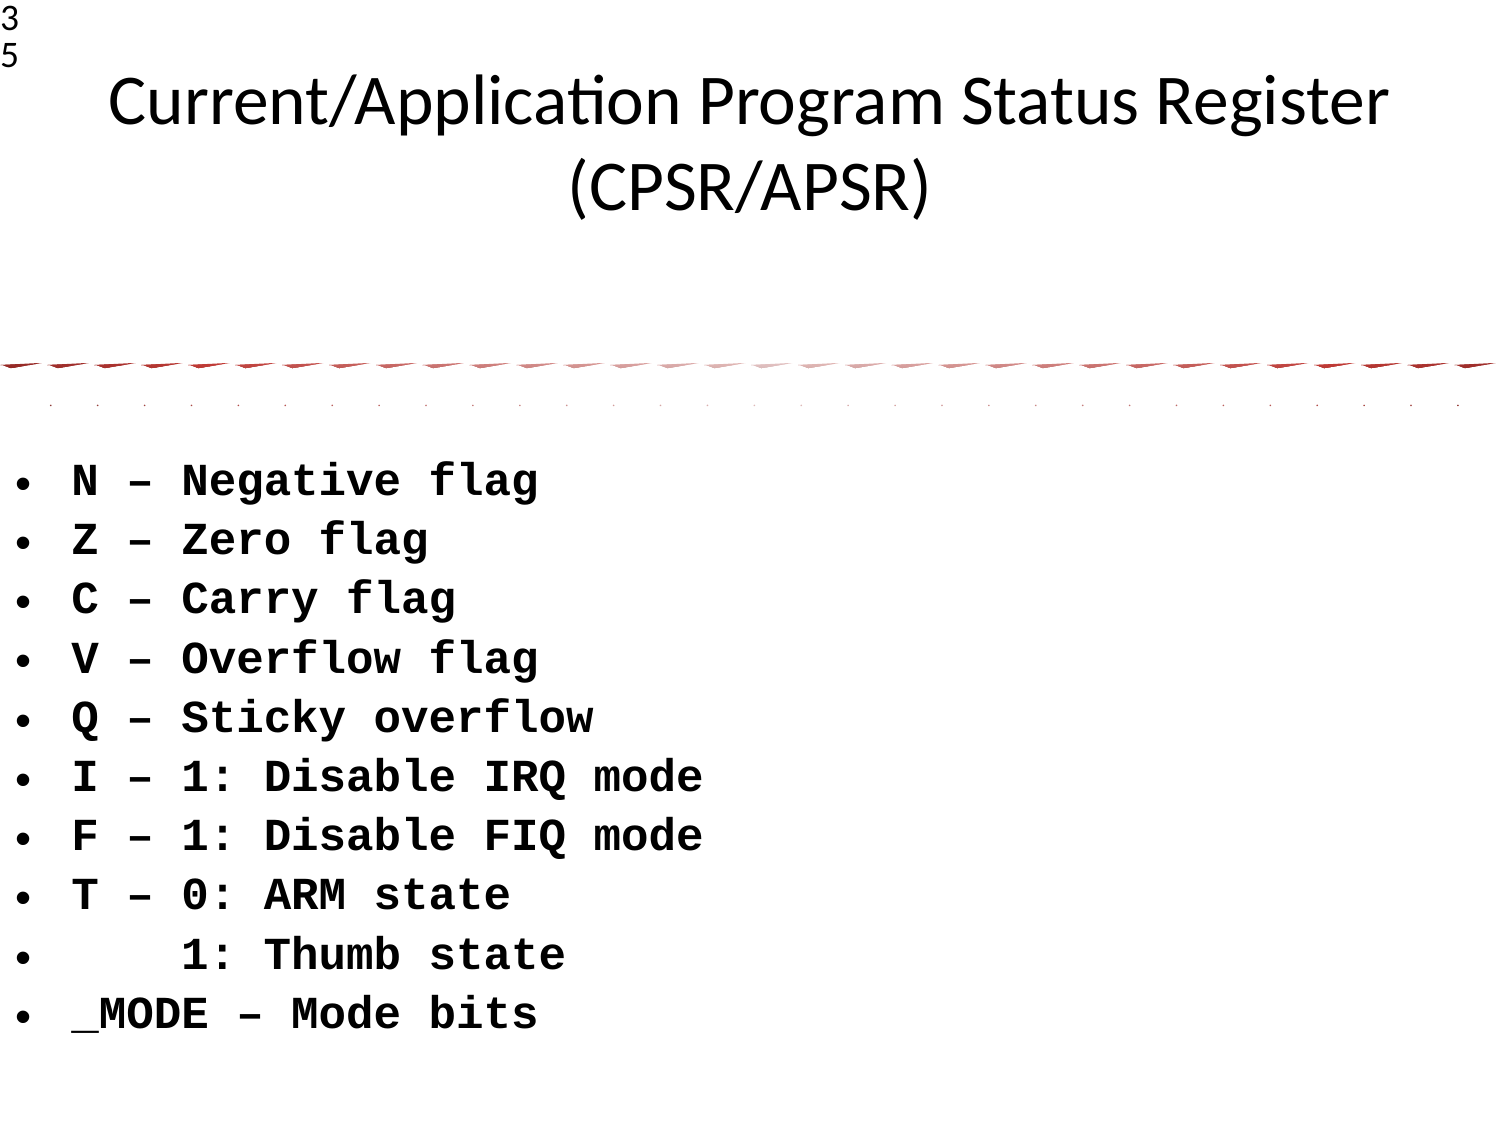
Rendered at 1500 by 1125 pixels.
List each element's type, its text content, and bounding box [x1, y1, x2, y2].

text_box A [1088, 362, 1122, 418]
text_box 13 [844, 362, 888, 369]
text_box 16 [703, 362, 747, 369]
text_box V [150, 362, 184, 418]
text_box 24 [328, 362, 372, 369]
text_box E [1463, 362, 1498, 418]
text_box 19 [563, 362, 607, 369]
text_box 25 [281, 362, 325, 369]
text_box 21 [469, 362, 513, 369]
text_box _ [1275, 362, 1310, 418]
text_box N – Negative flag Z – Zero flag C – Carry flag V – Overflow flag Q – Sticky overflow I – 1: Disable IRQ mode F – 1: Disable FIQ mode T – 0: ARM state 1: Thumb state _MODE – Mode bits [0, 449, 775, 1125]
text_box E [1041, 362, 1075, 418]
text_box 20 [516, 362, 560, 369]
text_box D [1416, 362, 1451, 418]
text_box Z [56, 362, 90, 418]
text_box 14 [797, 362, 841, 369]
text_box F [1181, 362, 1216, 418]
text_box N [9, 362, 44, 418]
text_box 10 [985, 362, 1029, 369]
text_box 22 [422, 362, 466, 369]
text_box 11 [938, 362, 982, 369]
title Current/Application Program Status Register (CPSR/APSR) [75, 45, 1425, 233]
text_box 23 [375, 362, 419, 369]
text_box 12 [891, 362, 935, 369]
text_box 17 [656, 362, 700, 369]
text_box I [1135, 362, 1169, 418]
text_box T [1228, 362, 1263, 418]
text_box 15 [750, 362, 794, 369]
text_box C [103, 362, 137, 418]
text_box 26 [234, 362, 278, 369]
text_box O [1369, 362, 1404, 418]
text_box M [1322, 362, 1357, 418]
text_box Q [196, 362, 231, 418]
text_box 18 [610, 362, 654, 369]
